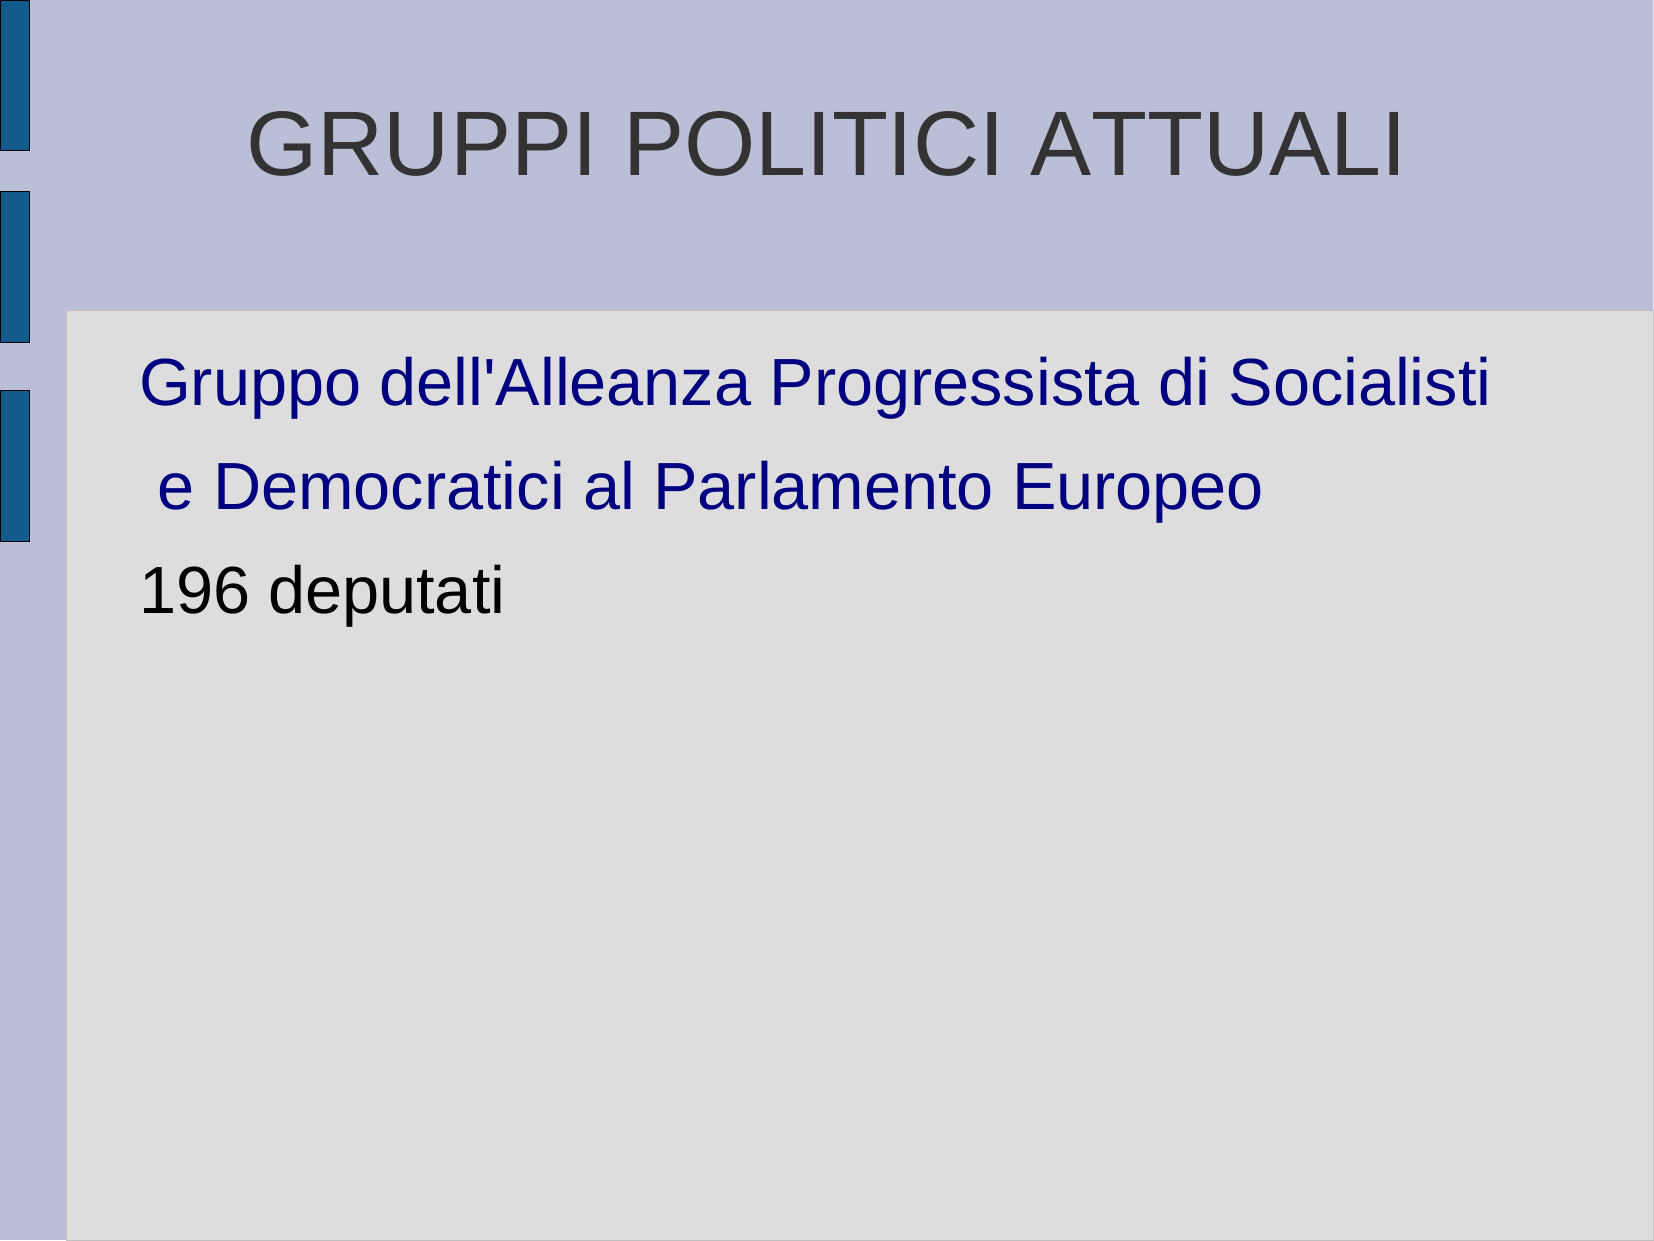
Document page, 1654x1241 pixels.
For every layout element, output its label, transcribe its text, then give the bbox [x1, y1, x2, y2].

list Gruppo dell'Alleanza Progressista di Socialisti e Democratici al Parlamento Europeo 196 deputati [121, 344, 1534, 1150]
title GRUPPI POLITICI ATTUALI [121, 91, 1534, 299]
